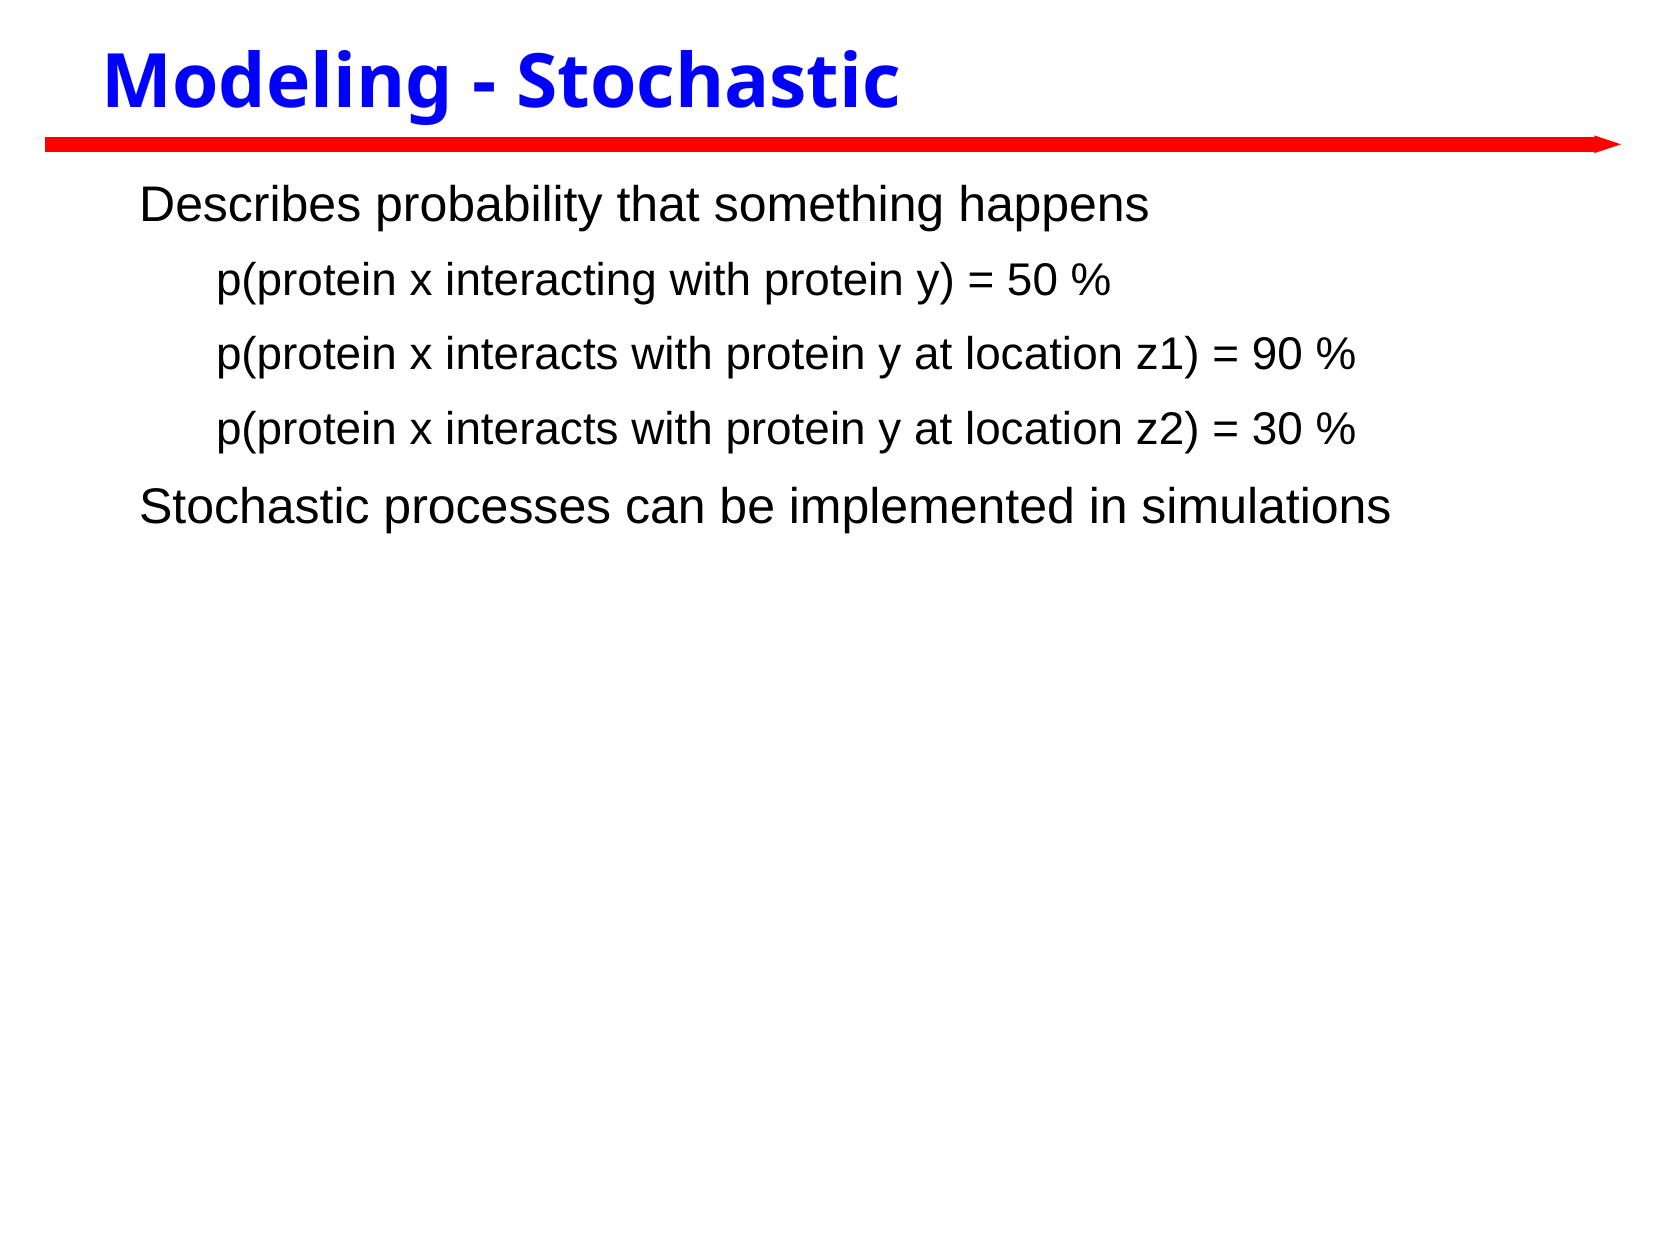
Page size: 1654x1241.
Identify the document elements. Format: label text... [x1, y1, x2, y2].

title Modeling - Stochastic [101, 27, 1514, 130]
list Describes probability that something happens p(protein x interacting with protein y) = 50 % p(protein x interacts with protein y at location z1) = 90 % p(protein x interacts with protein y at location z2) = 30 % Stochastic processes can be implemented in simulations [121, 175, 1534, 1127]
